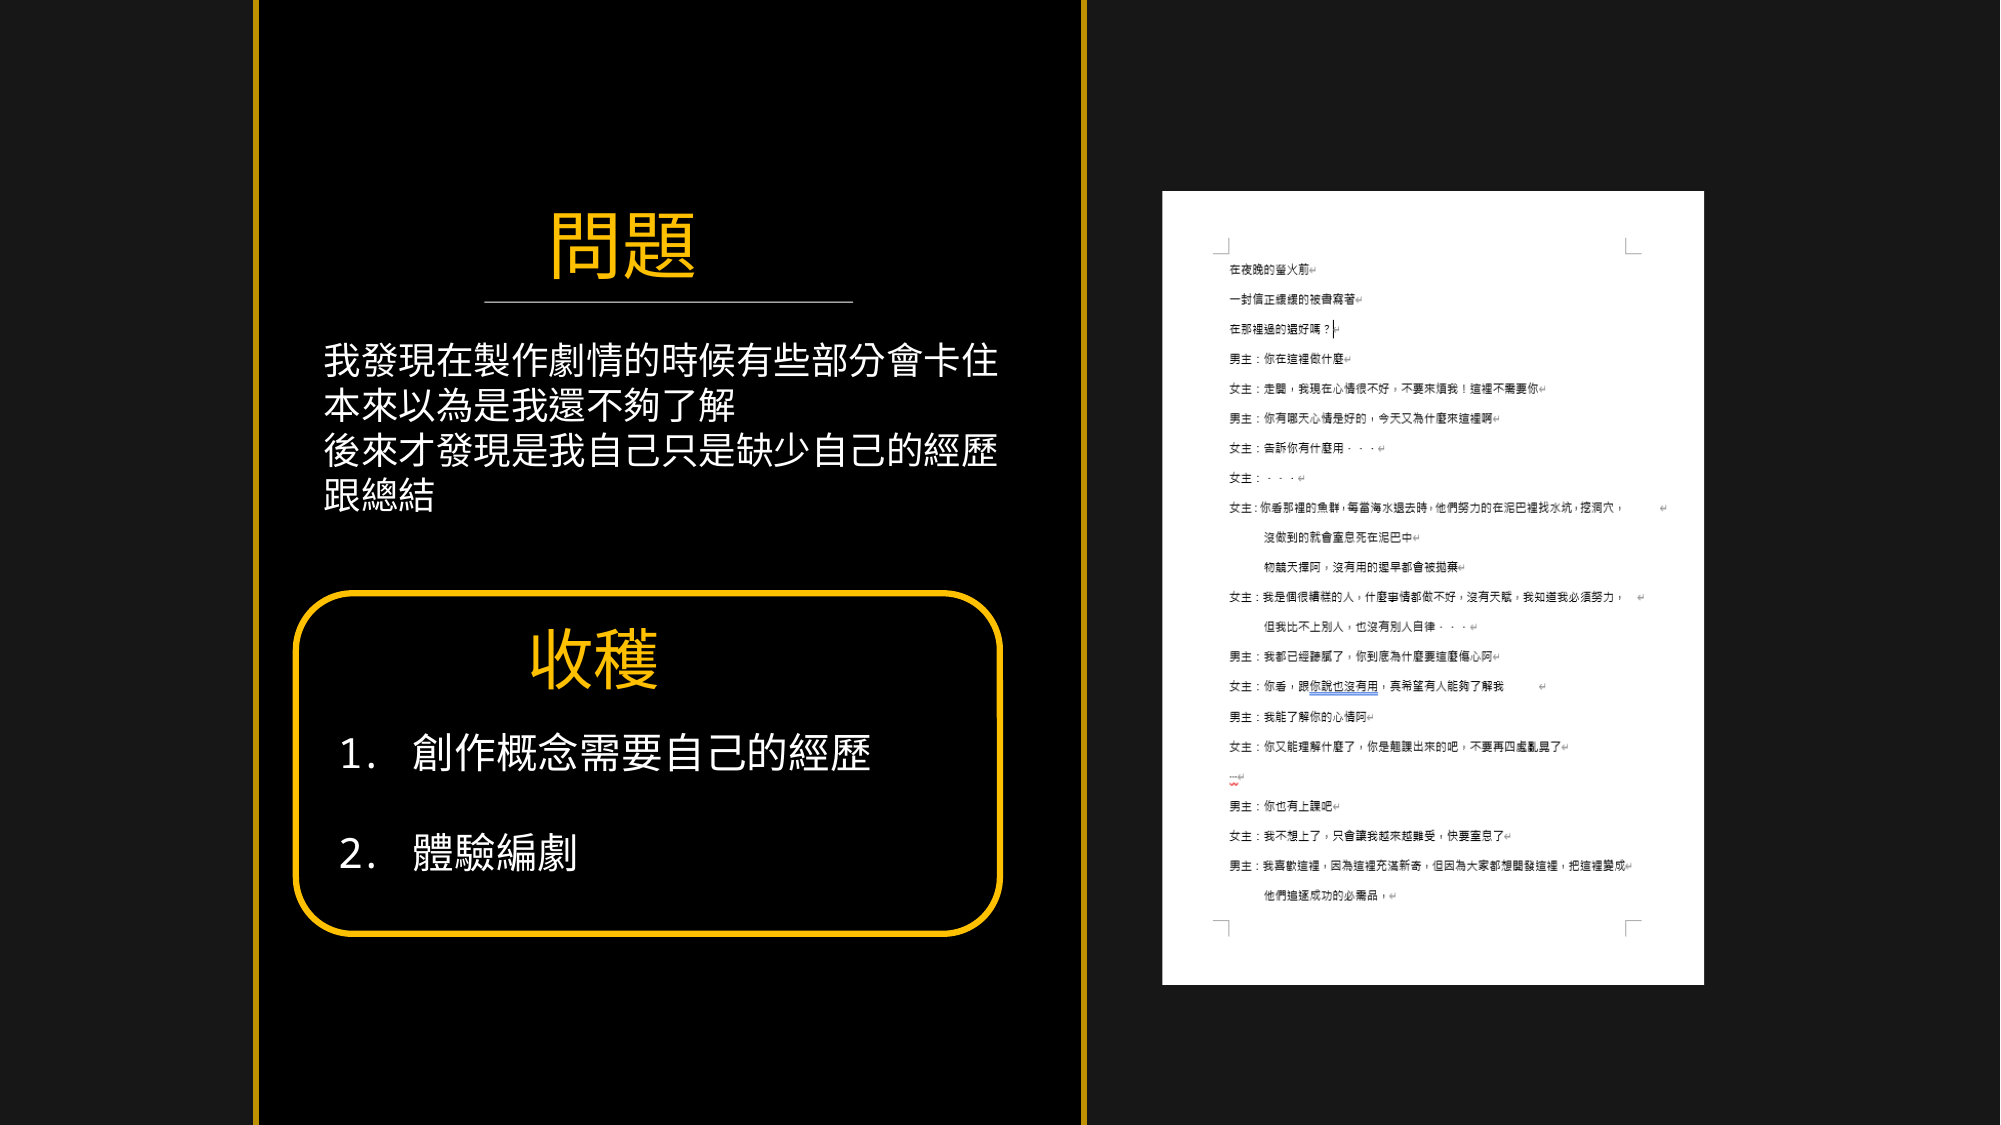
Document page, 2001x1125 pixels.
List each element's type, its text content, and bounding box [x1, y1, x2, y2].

text_box 問題 [532, 191, 804, 296]
text_box 我發現在製作劇情的時候有些部分會卡住 本來以為是我還不夠了解 後來才發現是我自己只是缺少自己的經歷跟總結 [308, 329, 1027, 525]
text_box 收穫 [512, 610, 784, 705]
text_box [256, 0, 1085, 1125]
picture [1162, 191, 1705, 985]
text_box 創作概念需要自己的經歷 體驗編劇 [323, 674, 1162, 885]
